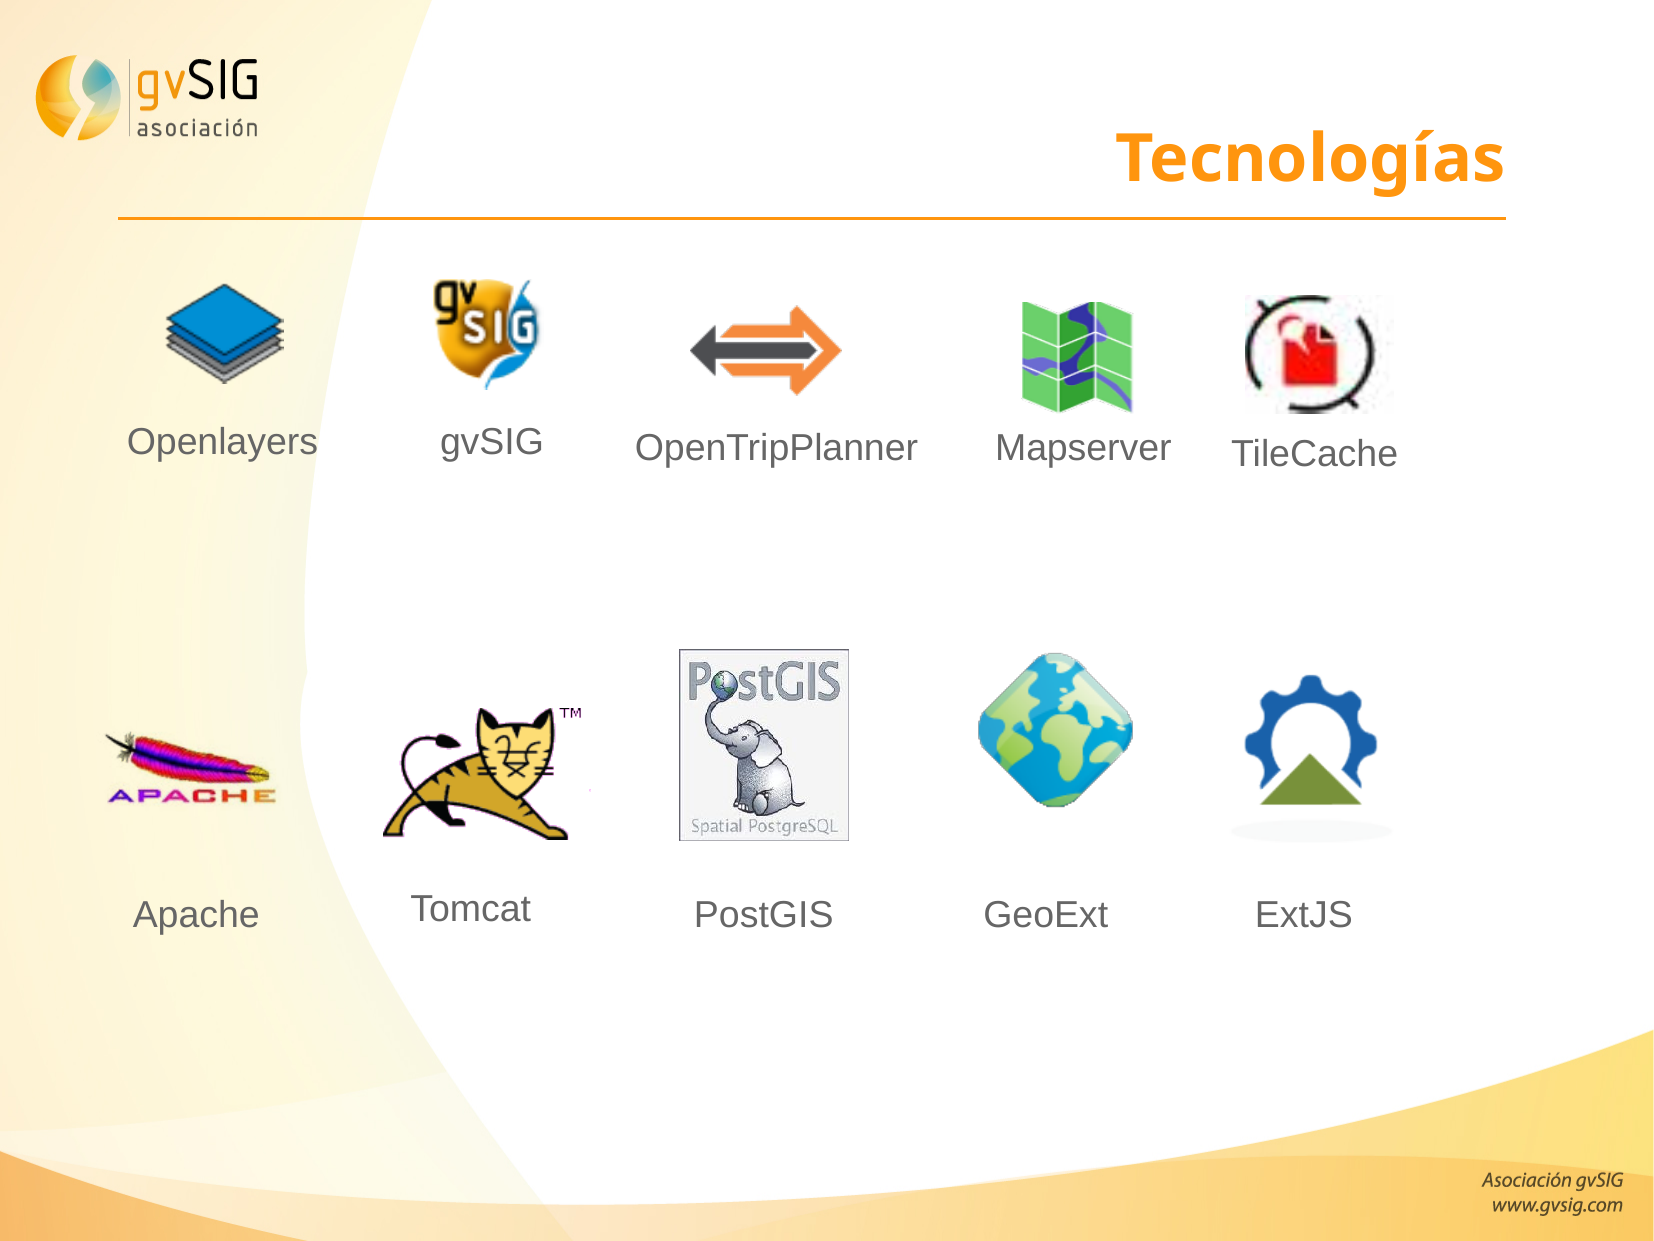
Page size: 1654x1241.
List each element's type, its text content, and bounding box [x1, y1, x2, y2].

text_box Tomcat [395, 879, 632, 939]
text_box gvSIG [425, 413, 662, 473]
text_box TileCache [1216, 425, 1453, 485]
text_box Apache [118, 885, 355, 945]
text_box Openlayers [112, 413, 349, 471]
title Tecnologías [118, 106, 1506, 205]
text_box Mapserver [980, 419, 1217, 477]
picture [0, 0, 1654, 1241]
text_box GeoExt [968, 885, 1205, 945]
text_box PostGIS [679, 885, 916, 945]
text_box ExtJS [1240, 885, 1477, 945]
text_box OpenTripPlanner [620, 419, 945, 477]
